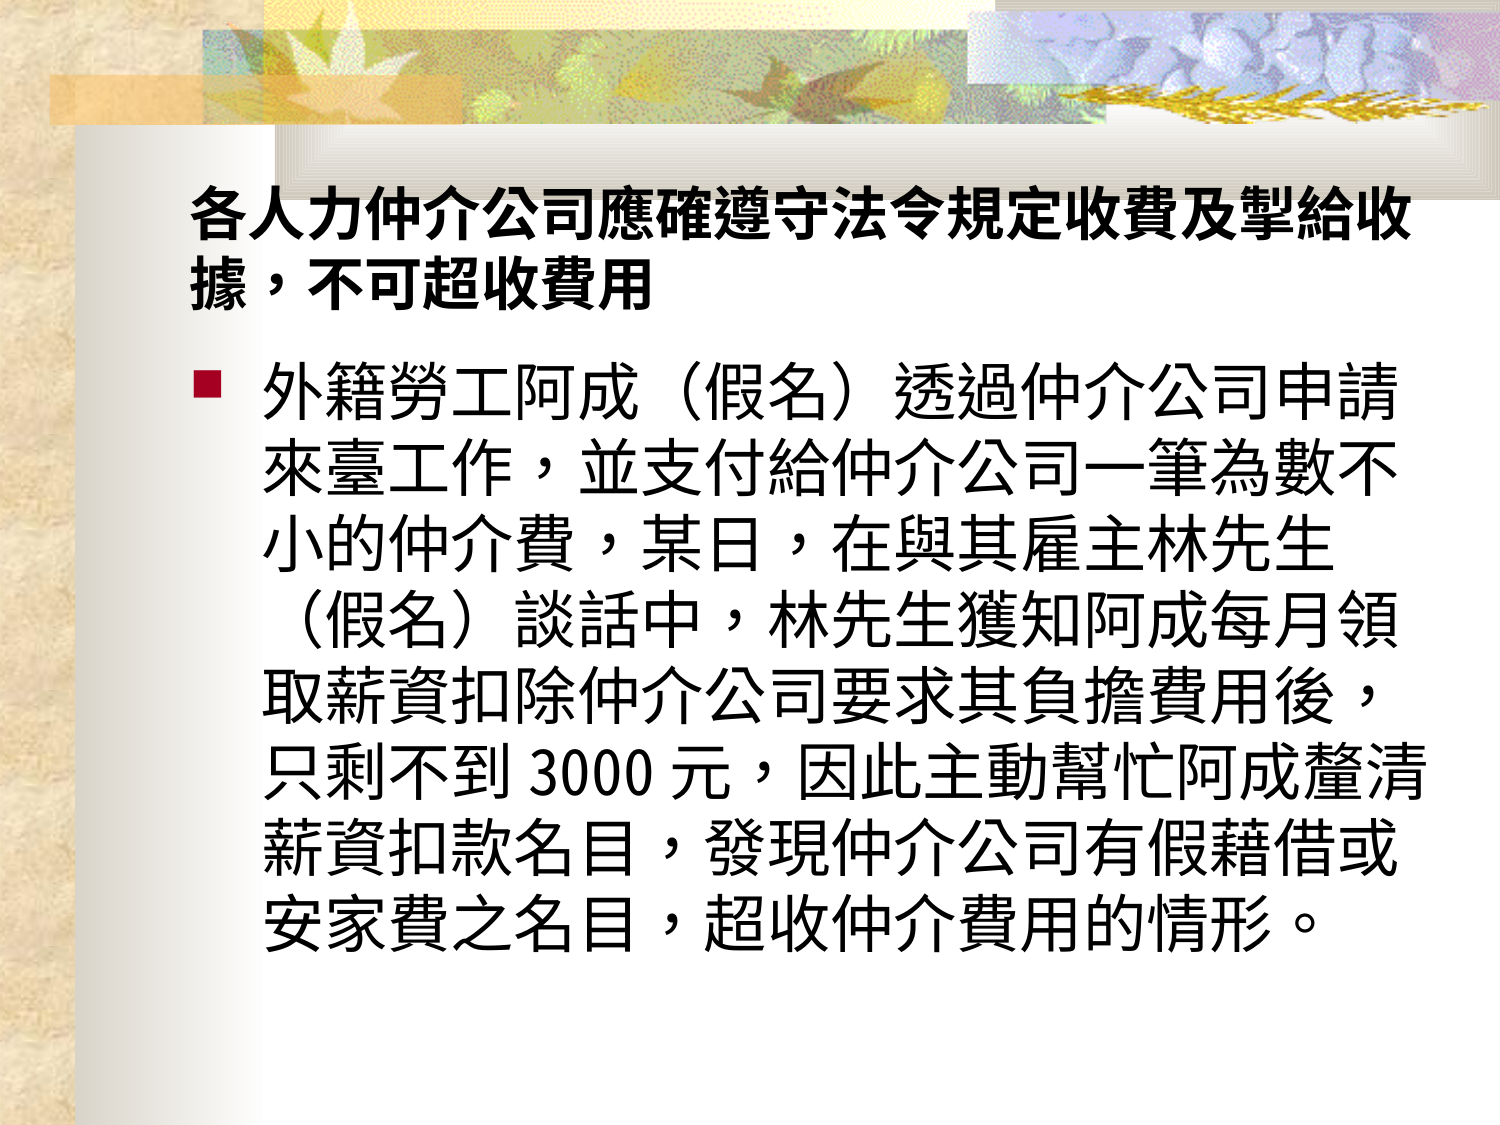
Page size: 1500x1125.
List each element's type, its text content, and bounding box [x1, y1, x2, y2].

list 外籍勞工阿成（假名）透過仲介公司申請來臺工作，並支付給仲介公司一筆為數不小的仲介費，某日，在與其雇主林先生（假名）談話中，林先生獲知阿成每月領取薪資扣除仲介公司要求其負擔費用後，只剩不到3000元，因此主動幫忙阿成釐清薪資扣款名目，發現仲介公司有假藉借或安家費之名目，超收仲介費用的情形。 [174, 344, 1450, 1020]
picture [0, 0, 1500, 1125]
title 各人力仲介公司應確遵守法令規定收費及掣給收據，不可超收費用 [174, 137, 1450, 325]
